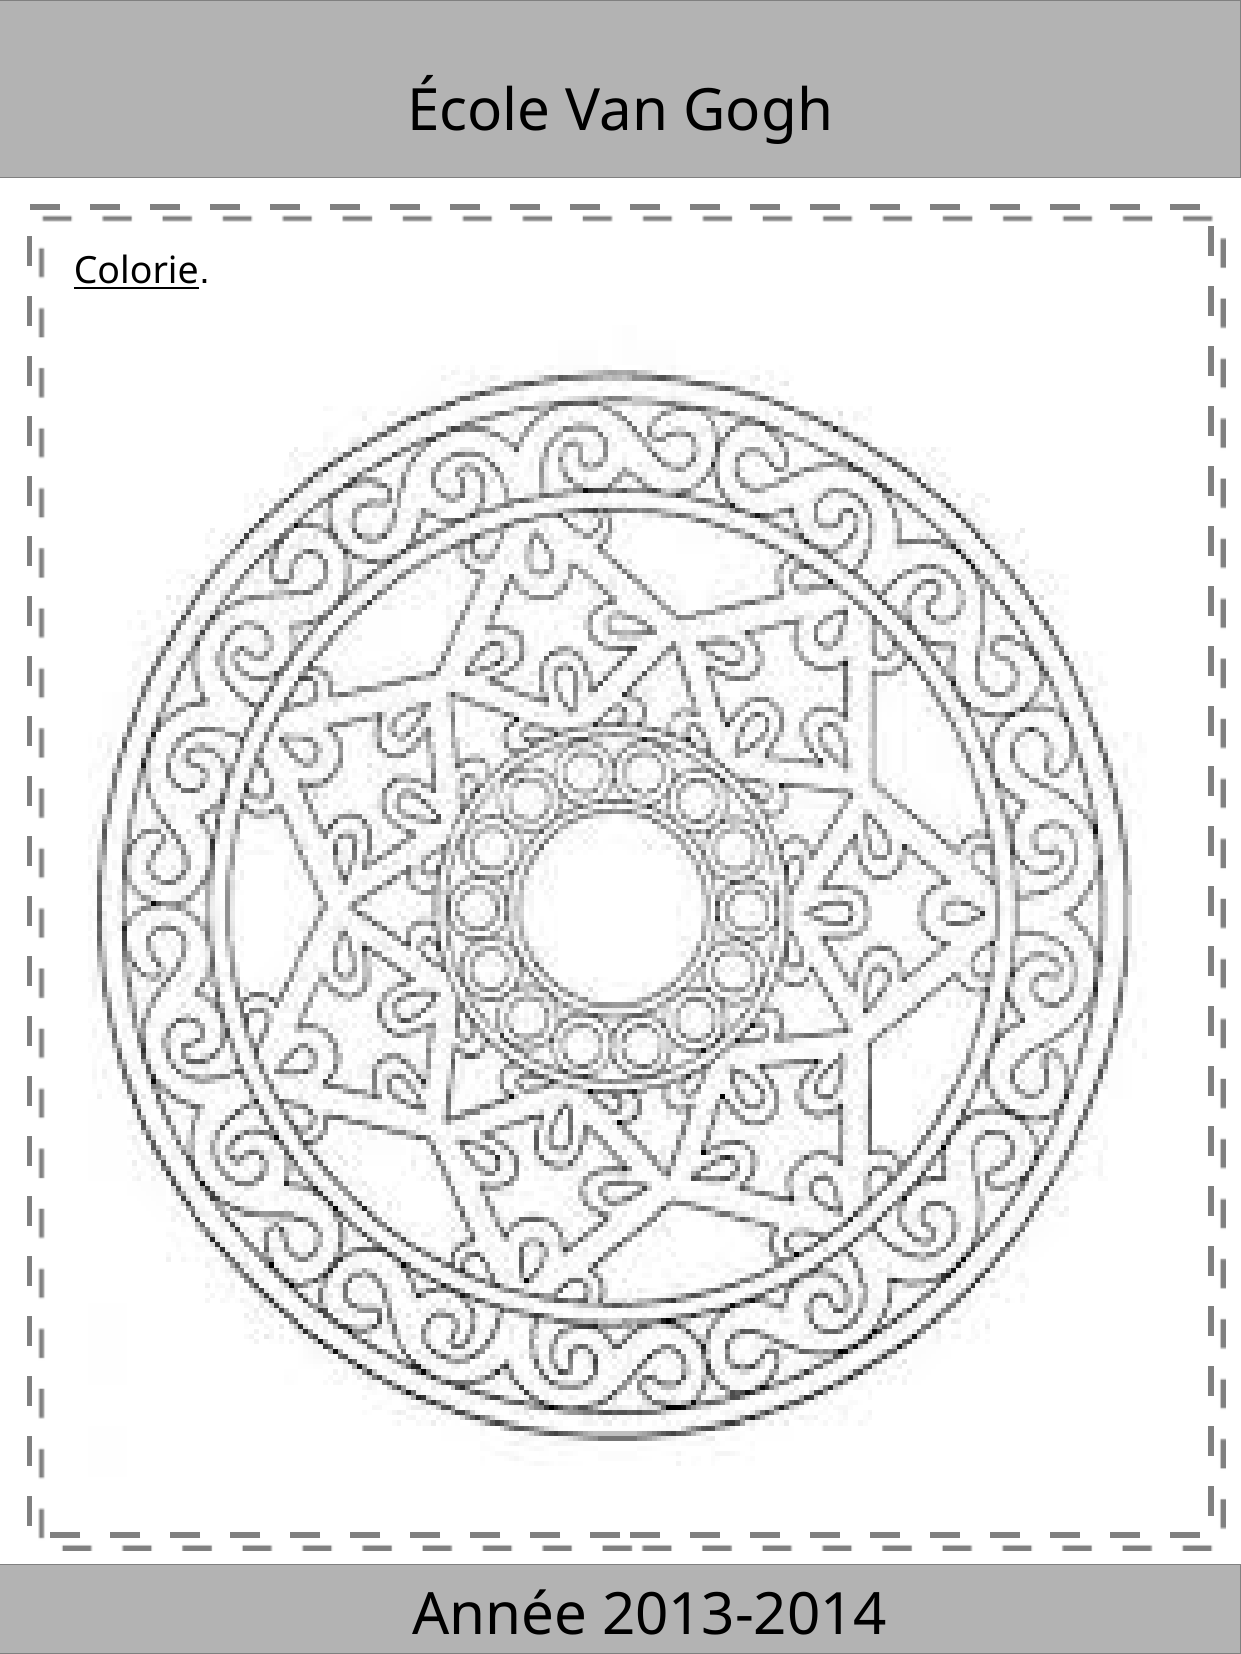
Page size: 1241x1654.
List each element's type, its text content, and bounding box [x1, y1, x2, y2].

text_box [0, 0, 1241, 178]
picture [88, 325, 1182, 1477]
text_box [0, 1564, 206, 1654]
text_box Année 2013-2014 [206, 1564, 1093, 1654]
text_box Colorie. [59, 236, 1152, 300]
text_box École Van Gogh [177, 61, 1063, 174]
text_box [1093, 1564, 1241, 1654]
